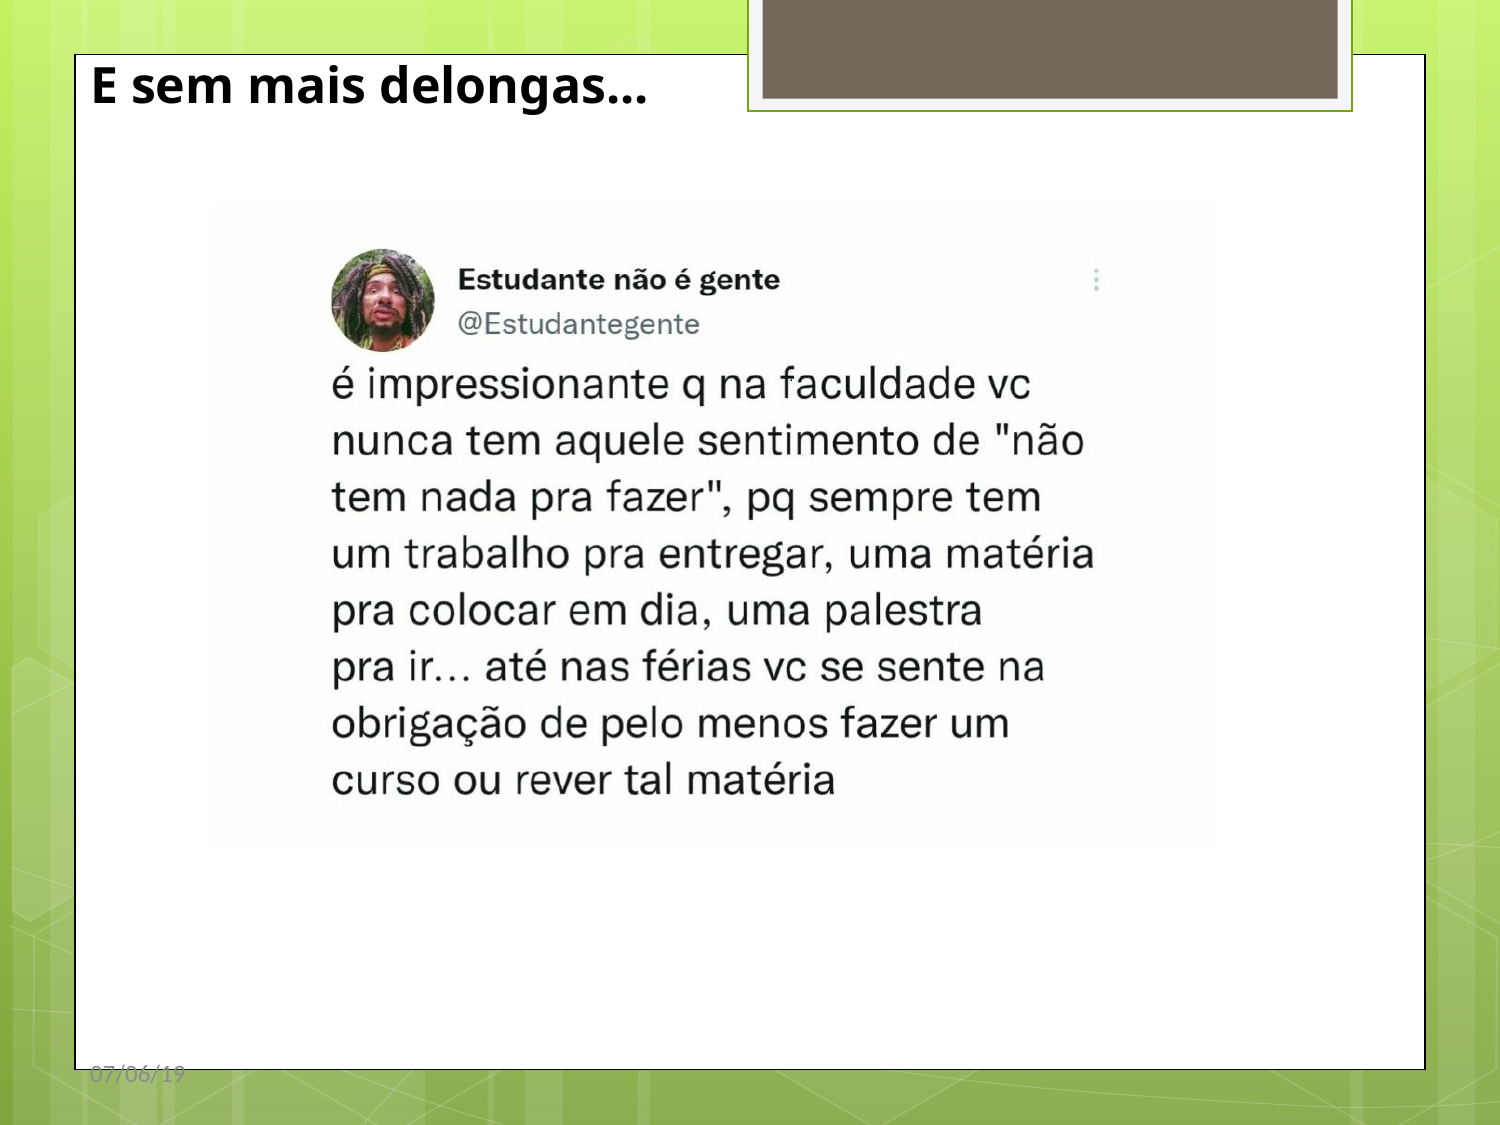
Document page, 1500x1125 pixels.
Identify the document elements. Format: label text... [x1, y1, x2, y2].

picture [211, 203, 1216, 852]
title E sem mais delongas... [74, 45, 1425, 233]
text_box 07/06/19 [75, 1042, 425, 1103]
